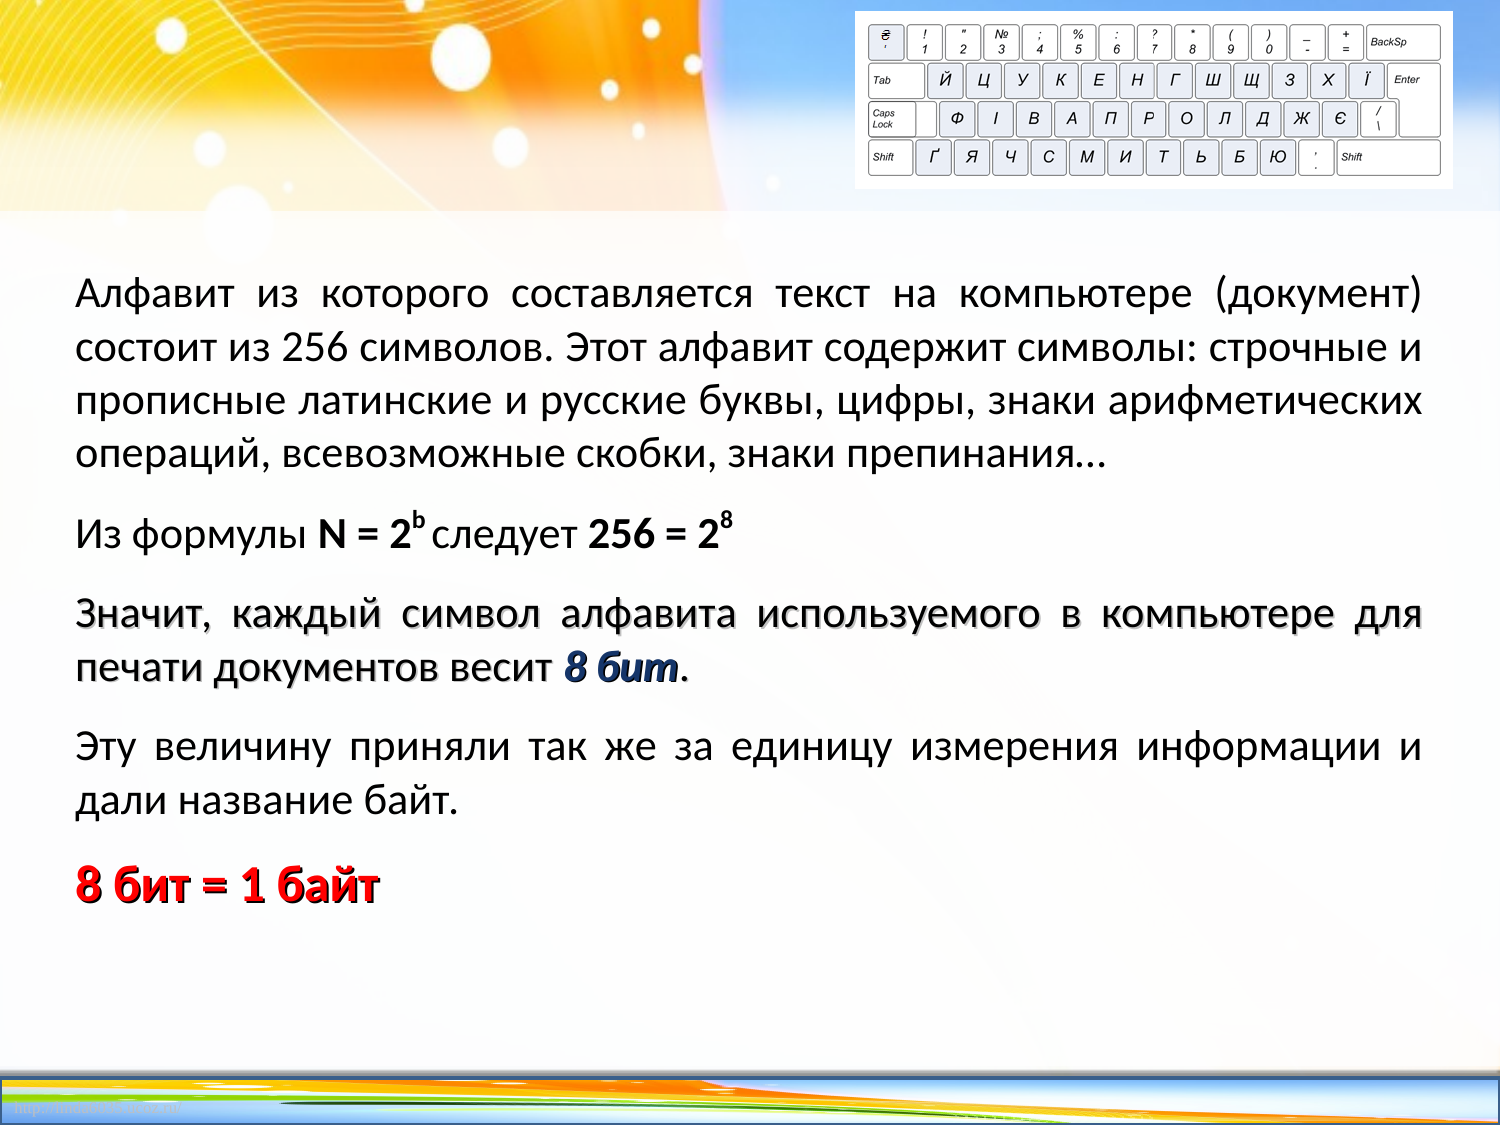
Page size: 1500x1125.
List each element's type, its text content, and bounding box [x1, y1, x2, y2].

picture [0, 1070, 1500, 1076]
list Алфавит из которого составляется текст на компьютере (документ) состоит из 256 символов. Этот алфавит содержит символы: строчные и прописные латинские и русские буквы, цифры, знаки арифметических операций, всевозможные скобки, знаки препинания… Из формулы N = 2b следует 256 = 28 Значит, каждый символ алфавита используемого в компьютере для печати документов весит 8 бит. Эту величину приняли так же за единицу измерения информации и дали название байт. 8 бит = 1 байт [75, 263, 1425, 957]
picture [0, 0, 1500, 210]
picture [2, 1080, 1498, 1123]
